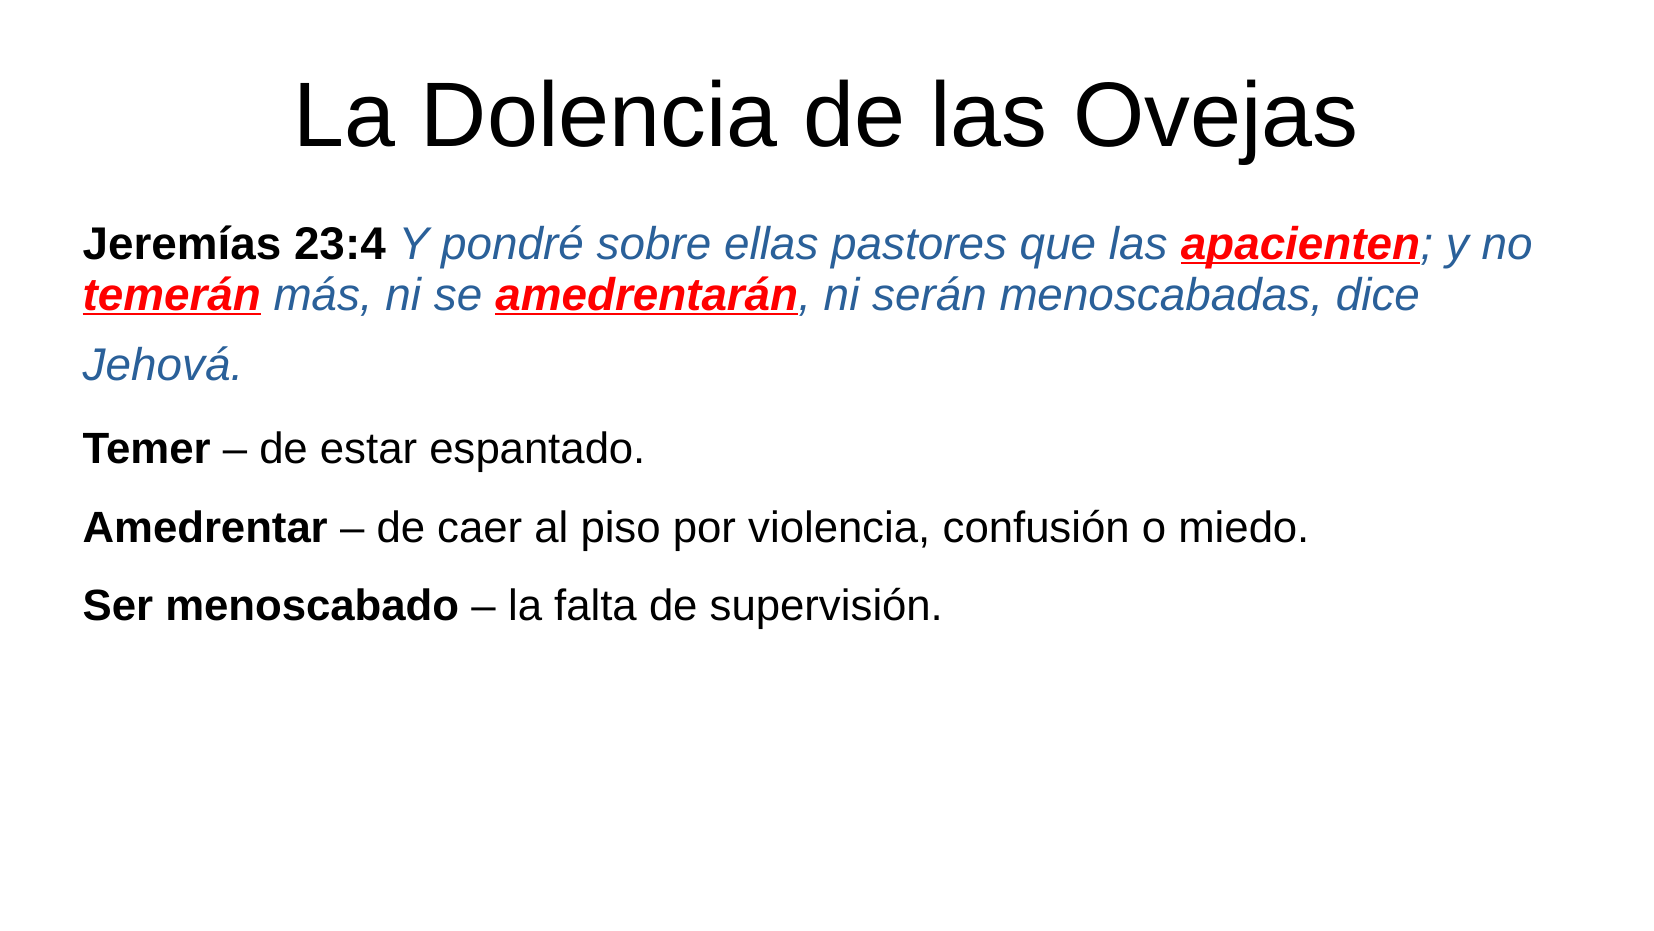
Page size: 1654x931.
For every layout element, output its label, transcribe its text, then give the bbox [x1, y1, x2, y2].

list Jeremías 23:4 Y pondré sobre ellas pastores que las apacienten; y no temerán más, ni se amedrentarán, ni serán menoscabadas, dice Jehová. Temer – de estar espantado. Amedrentar – de caer al piso por violencia, confusión o miedo. Ser menoscabado – la falta de supervisión. [82, 217, 1571, 758]
title La Dolencia de las Ovejas [82, 37, 1571, 193]
